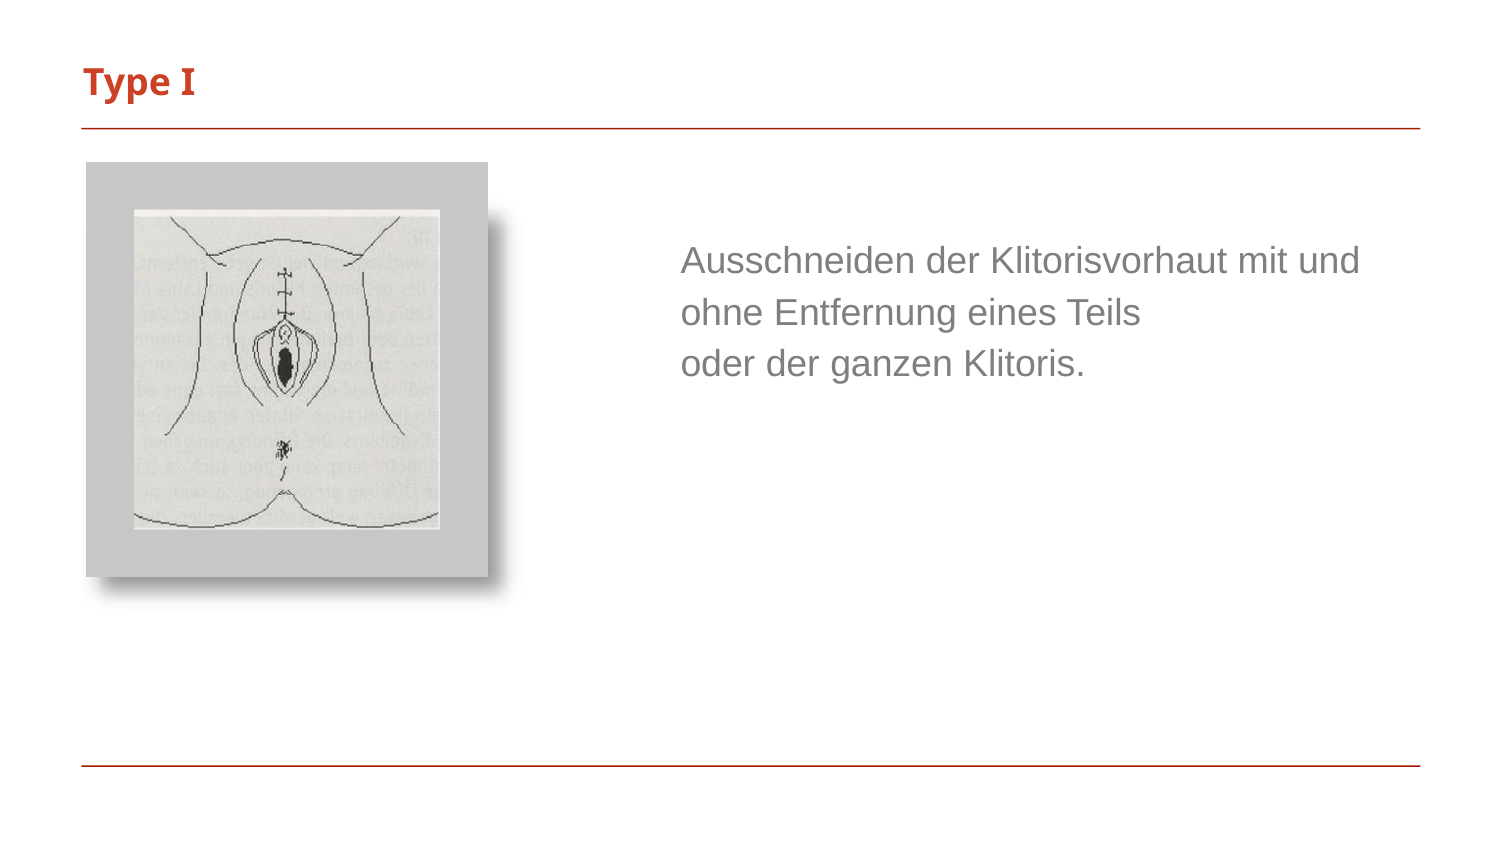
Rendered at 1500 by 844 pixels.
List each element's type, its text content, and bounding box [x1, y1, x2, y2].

text_box Type I [67, 43, 1078, 117]
picture [82, 156, 524, 619]
text_box Ausschneiden der Klitorisvorhaut mit und ohne Entfernung eines Teils oder der ganzen Klitoris. [665, 169, 1438, 619]
